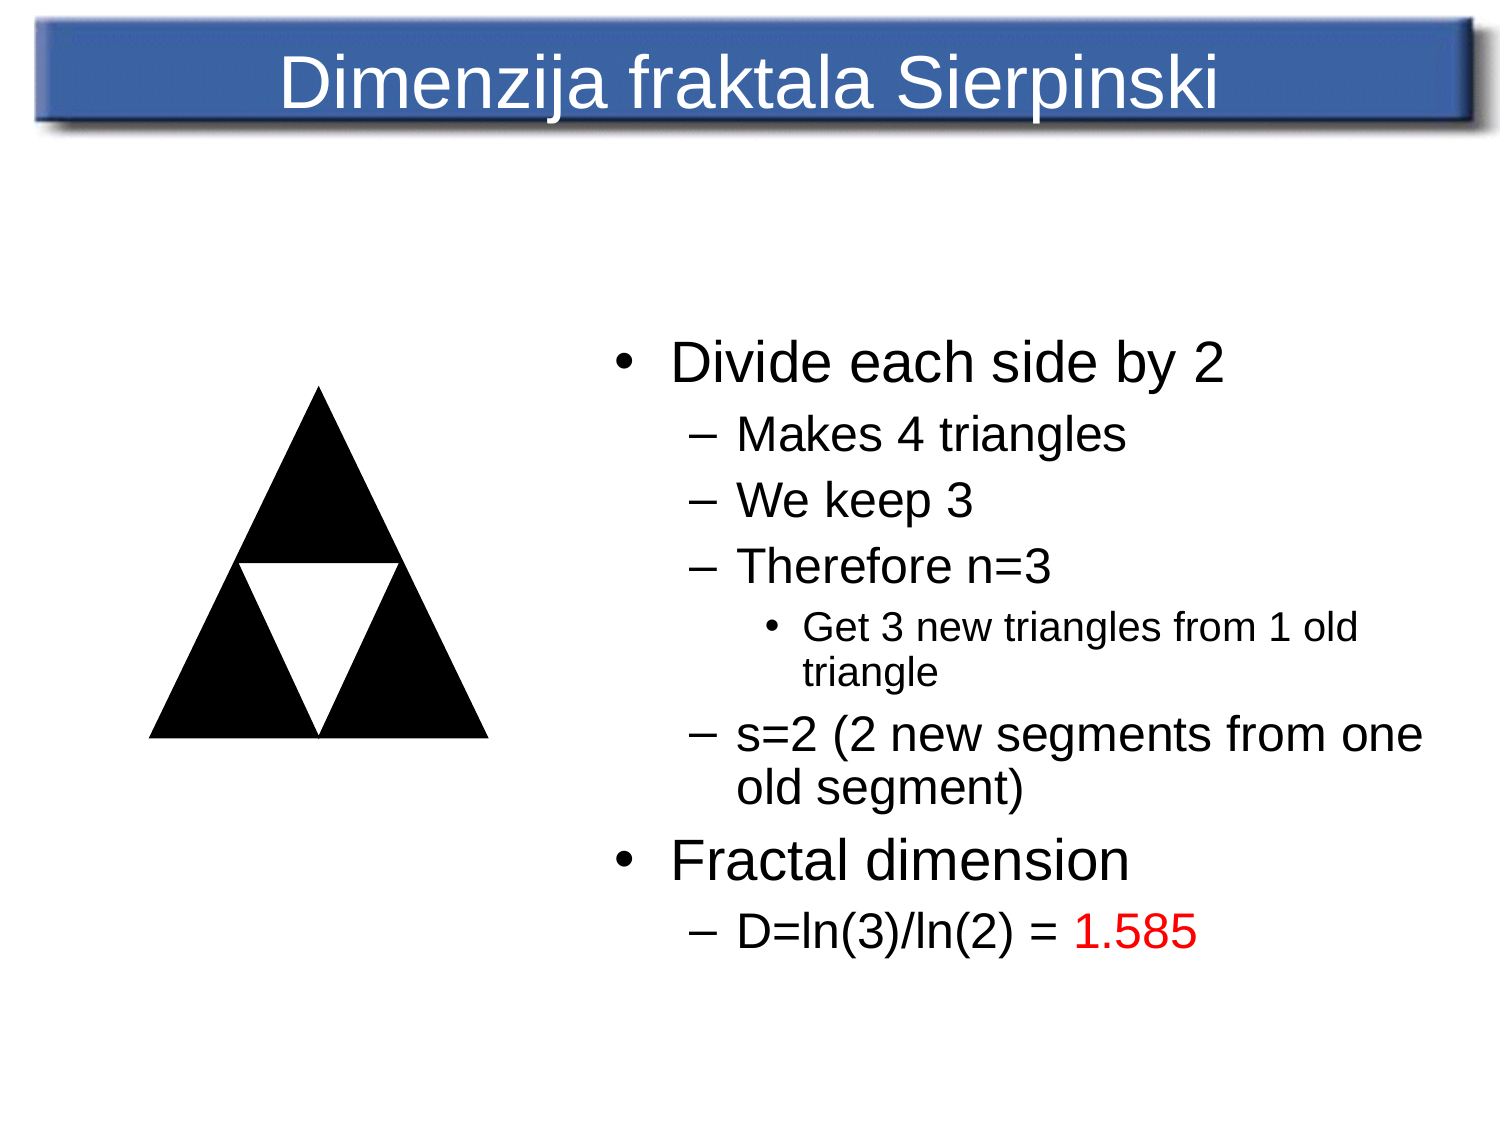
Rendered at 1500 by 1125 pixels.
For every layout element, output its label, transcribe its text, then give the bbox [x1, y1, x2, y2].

title Dimenzija fraktala Sierpinski [75, 26, 1426, 132]
list Divide each side by 2 Makes 4 triangles We keep 3 Therefore n=3 Get 3 new triangles from 1 old triangle s=2 (2 new segments from one old segment) Fractal dimension D=ln(3)/ln(2) = 1.585 [599, 324, 1450, 1001]
text_box [149, 387, 488, 738]
picture [33, 14, 1500, 141]
